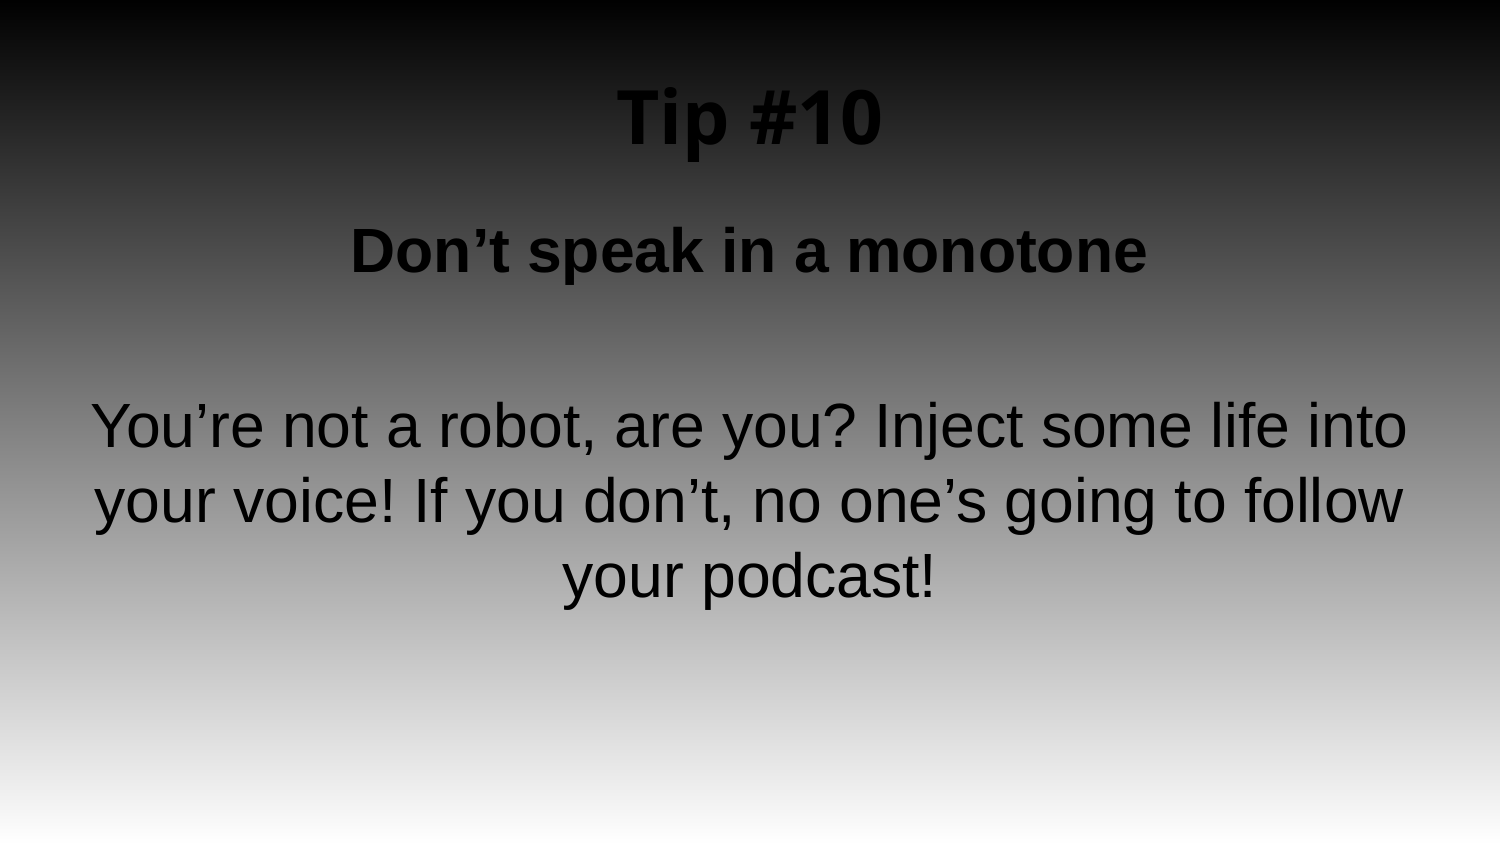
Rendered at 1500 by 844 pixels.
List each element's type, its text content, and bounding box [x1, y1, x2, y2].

list Don’t speak in a monotone You’re not a robot, are you? Inject some life into your voice! If you don’t, no one’s going to follow your podcast! [75, 194, 1425, 806]
title Tip #10 [75, 33, 1425, 175]
